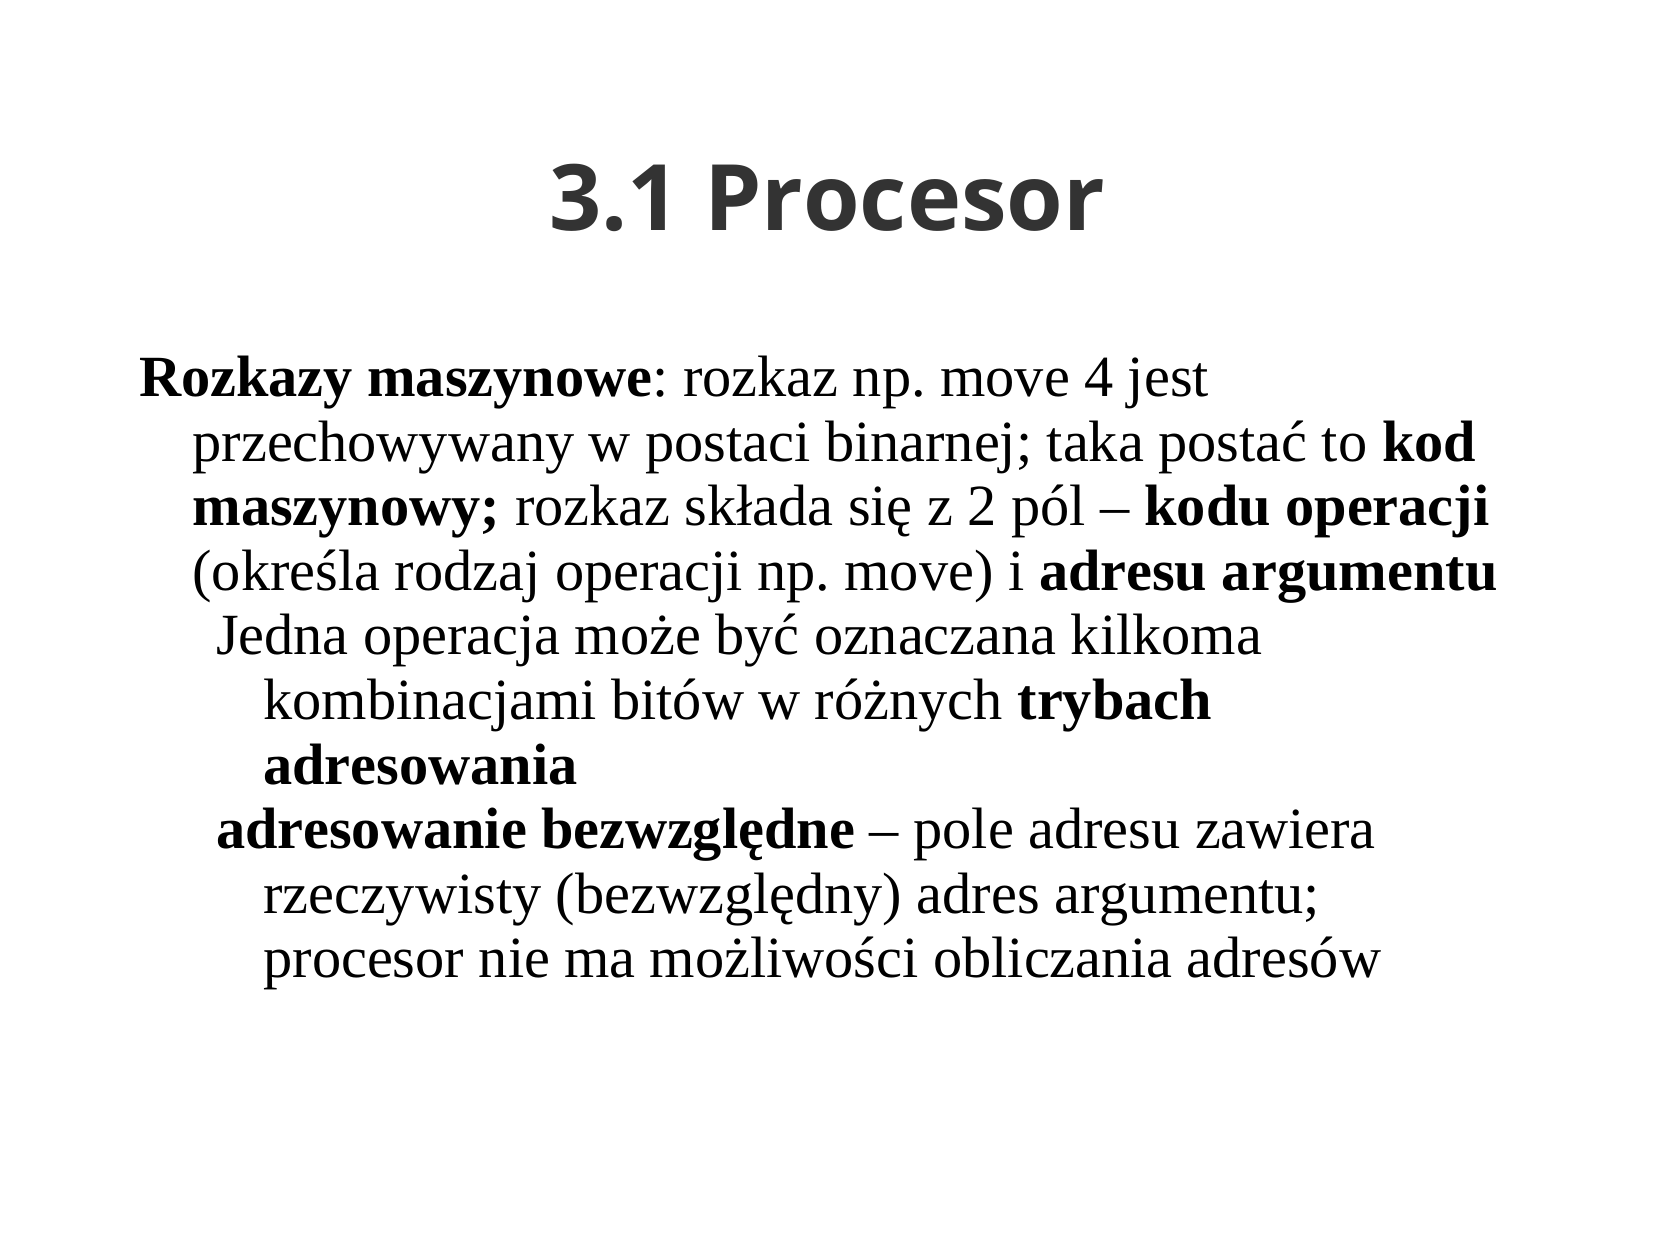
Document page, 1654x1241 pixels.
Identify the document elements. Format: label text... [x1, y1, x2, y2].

title 3.1 Procesor [121, 91, 1534, 299]
list Rozkazy maszynowe: rozkaz np. move 4 jest przechowywany w postaci binarnej; taka postać to kod maszynowy; rozkaz składa się z 2 pól – kodu operacji (określa rodzaj operacji np. move) i adresu argumentu Jedna operacja może być oznaczana kilkoma kombinacjami bitów w różnych trybach adresowania adresowanie bezwzględne – pole adresu zawiera rzeczywisty (bezwzględny) adres argumentu; procesor nie ma możliwości obliczania adresów [121, 344, 1534, 1127]
